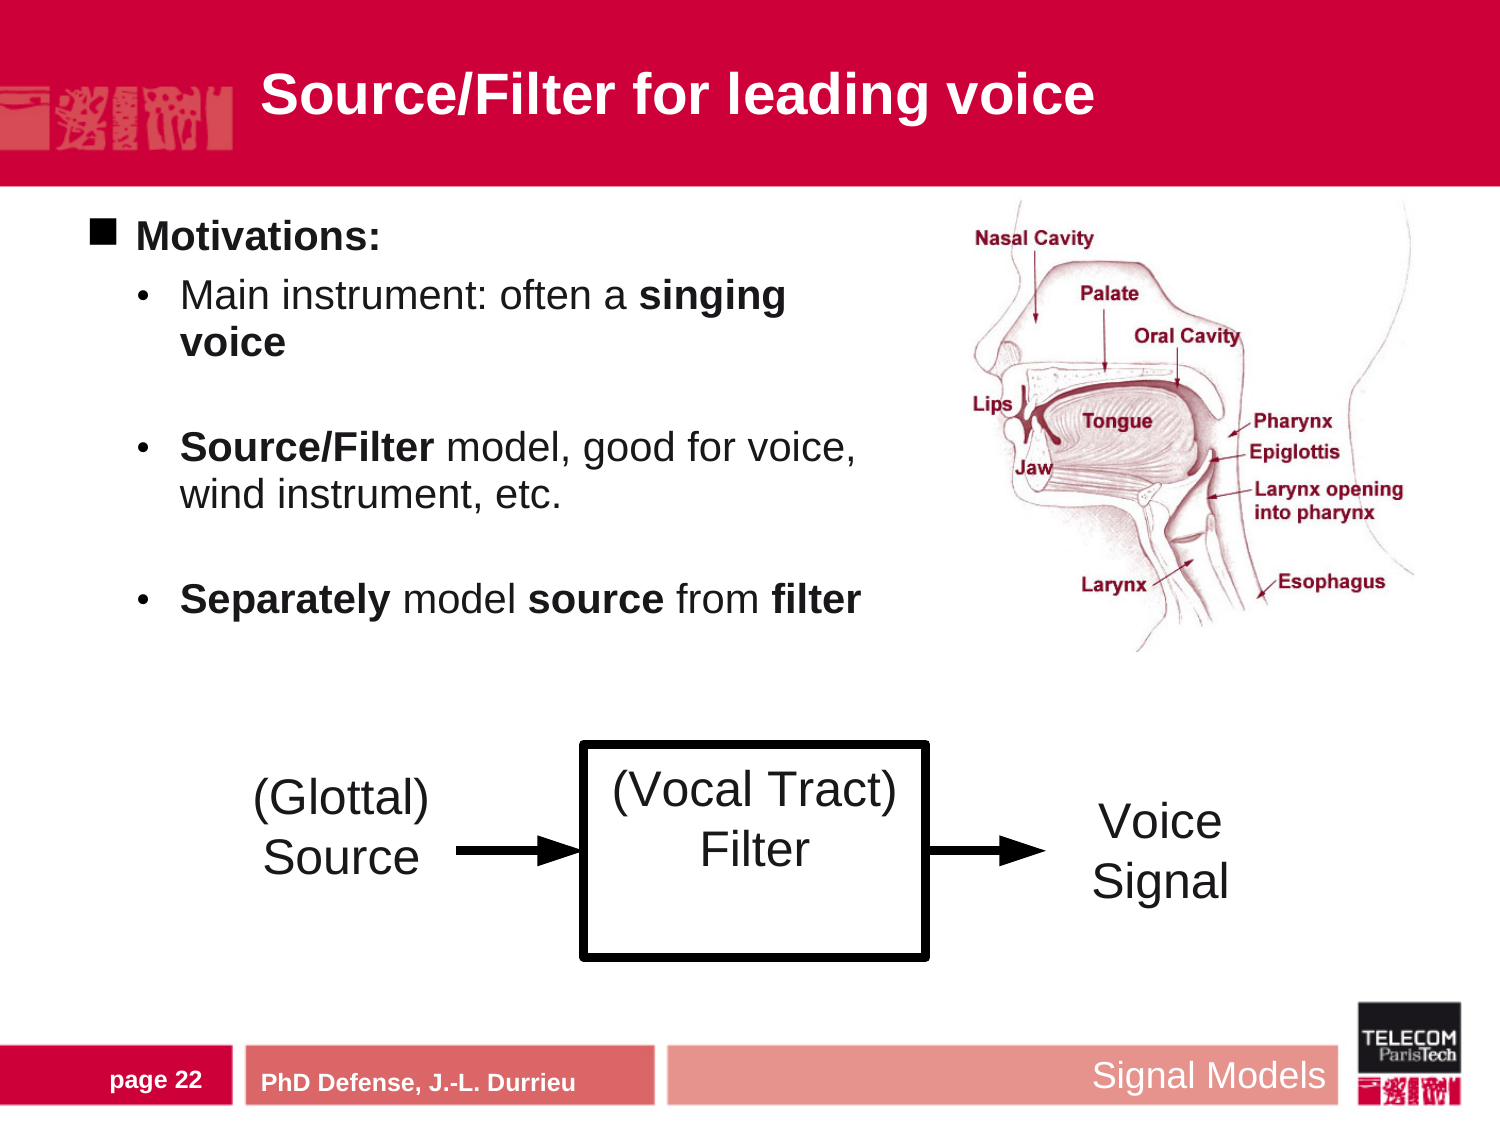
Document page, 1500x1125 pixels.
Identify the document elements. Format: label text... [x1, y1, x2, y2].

text_box Signal Models [1012, 1036, 1342, 1112]
picture [0, 0, 1500, 1125]
title Source/Filter for leading voice [245, 23, 1459, 166]
text_box (Vocal Tract) Filter [583, 744, 926, 958]
list Motivations: Main instrument: often a singing voice Source/Filter model, good for voice, wind instrument, etc. Separately model source from filter [91, 213, 901, 676]
text_box Voice Signal [1045, 780, 1276, 921]
text_box (Glottal) Source [226, 757, 456, 945]
